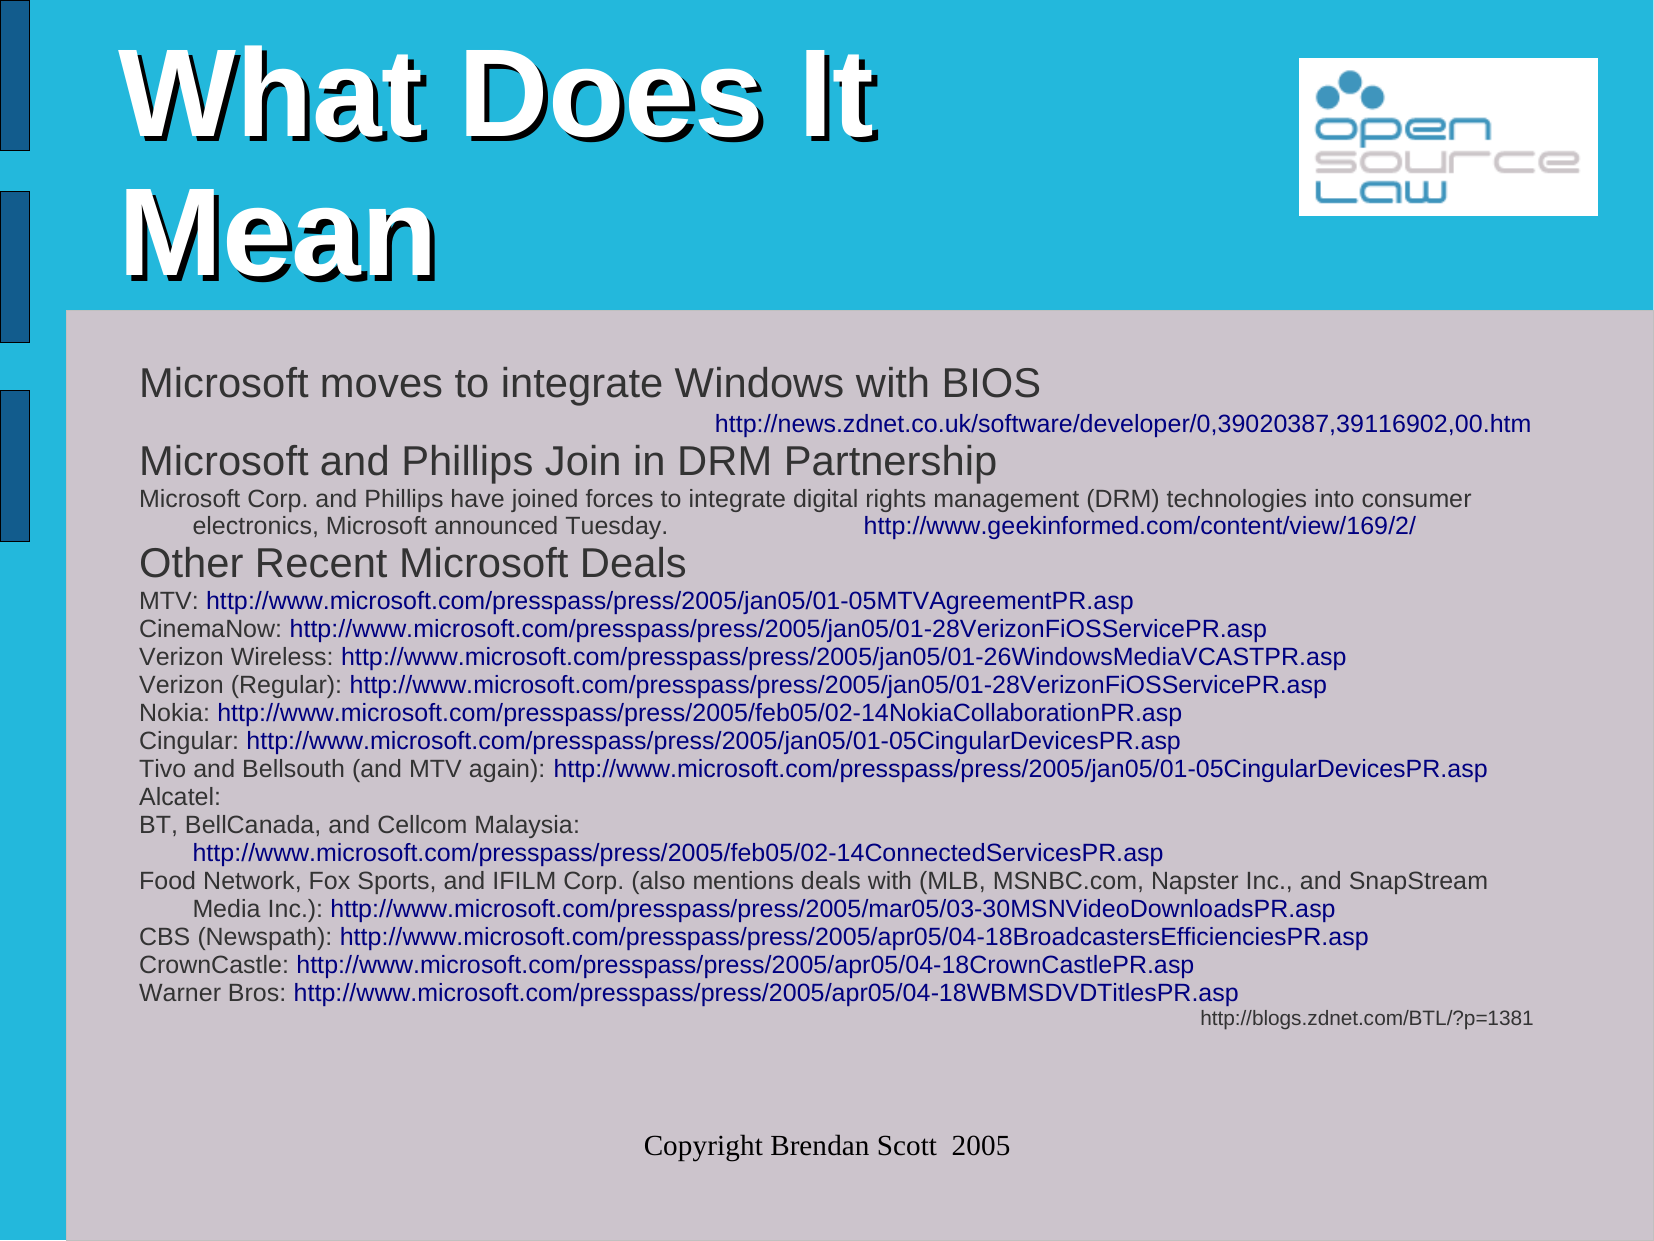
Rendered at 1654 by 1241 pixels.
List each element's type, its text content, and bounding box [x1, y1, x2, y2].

picture [1299, 58, 1598, 216]
title What Does It Mean [118, 1, 1211, 324]
list Microsoft moves to integrate Windows with BIOS http://news.zdnet.co.uk/software/developer/0,39020387,39116902,00.htm Microsoft and Phillips Join in DRM Partnership Microsoft Corp. and Phillips have joined forces to integrate digital rights management (DRM) technologies into consumer electronics, Microsoft announced Tuesday. http://www.geekinformed.com/content/view/169/2/ Other Recent Microsoft Deals MTV: http://www.microsoft.com/presspass/press/2005/jan05/01-05MTVAgreementPR.asp CinemaNow: http://www.microsoft.com/presspass/press/2005/jan05/01-28VerizonFiOSServicePR.asp Verizon Wireless: http://www.microsoft.com/presspass/press/2005/jan05/01-26WindowsMediaVCASTPR.asp Verizon (Regular): http://www.microsoft.com/presspass/press/2005/jan05/01-28VerizonFiOSServicePR.asp Nokia: http://www.microsoft.com/presspass/press/2005/feb05/02-14NokiaCollaborationPR.asp Cingular: http://www.microsoft.com/presspass/press/2005/jan05/01-05CingularDevicesPR.asp Tivo and Bellsouth (and MTV again): http://www.microsoft.com/presspass/press/2005/jan05/01-05CingularDevicesPR.asp Alcatel: BT, BellCanada, and Cellcom Malaysia: http://www.microsoft.com/presspass/press/2005/feb05/02-14ConnectedServicesPR.asp Food Network, Fox Sports, and IFILM Corp. (also mentions deals with (MLB, MSNBC.com, Napster Inc., and SnapStream Media Inc.): http://www.microsoft.com/presspass/press/2005/mar05/03-30MSNVideoDownloadsPR.asp CBS (Newspath): http://www.microsoft.com/presspass/press/2005/apr05/04-18BroadcastersEfficienciesPR.asp CrownCastle: http://www.microsoft.com/presspass/press/2005/apr05/04-18CrownCastlePR.asp Warner Bros: http://www.microsoft.com/presspass/press/2005/apr05/04-18WBMSDVDTitlesPR.asp http://blogs.zdnet.com/BTL/?p=1381 [121, 344, 1534, 1142]
